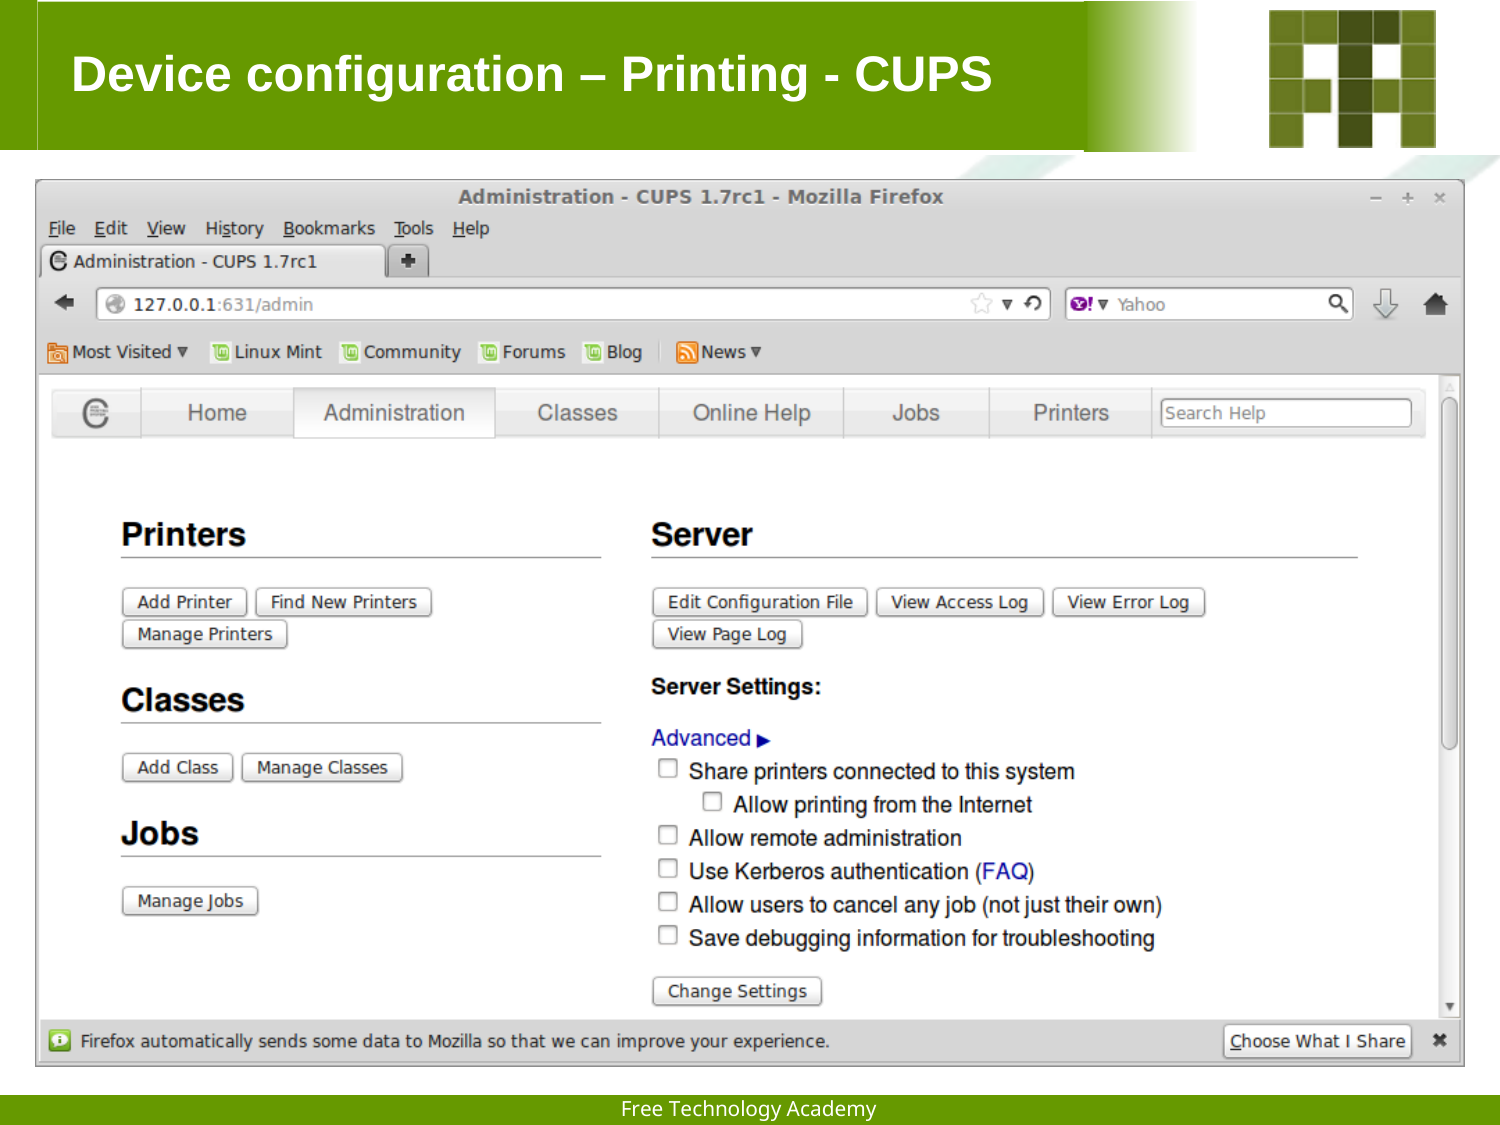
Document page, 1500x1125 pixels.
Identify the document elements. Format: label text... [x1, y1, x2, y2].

picture [1269, 10, 1436, 148]
picture [35, 179, 1465, 1067]
title Device configuration – Printing - CUPS [56, 1, 1107, 152]
